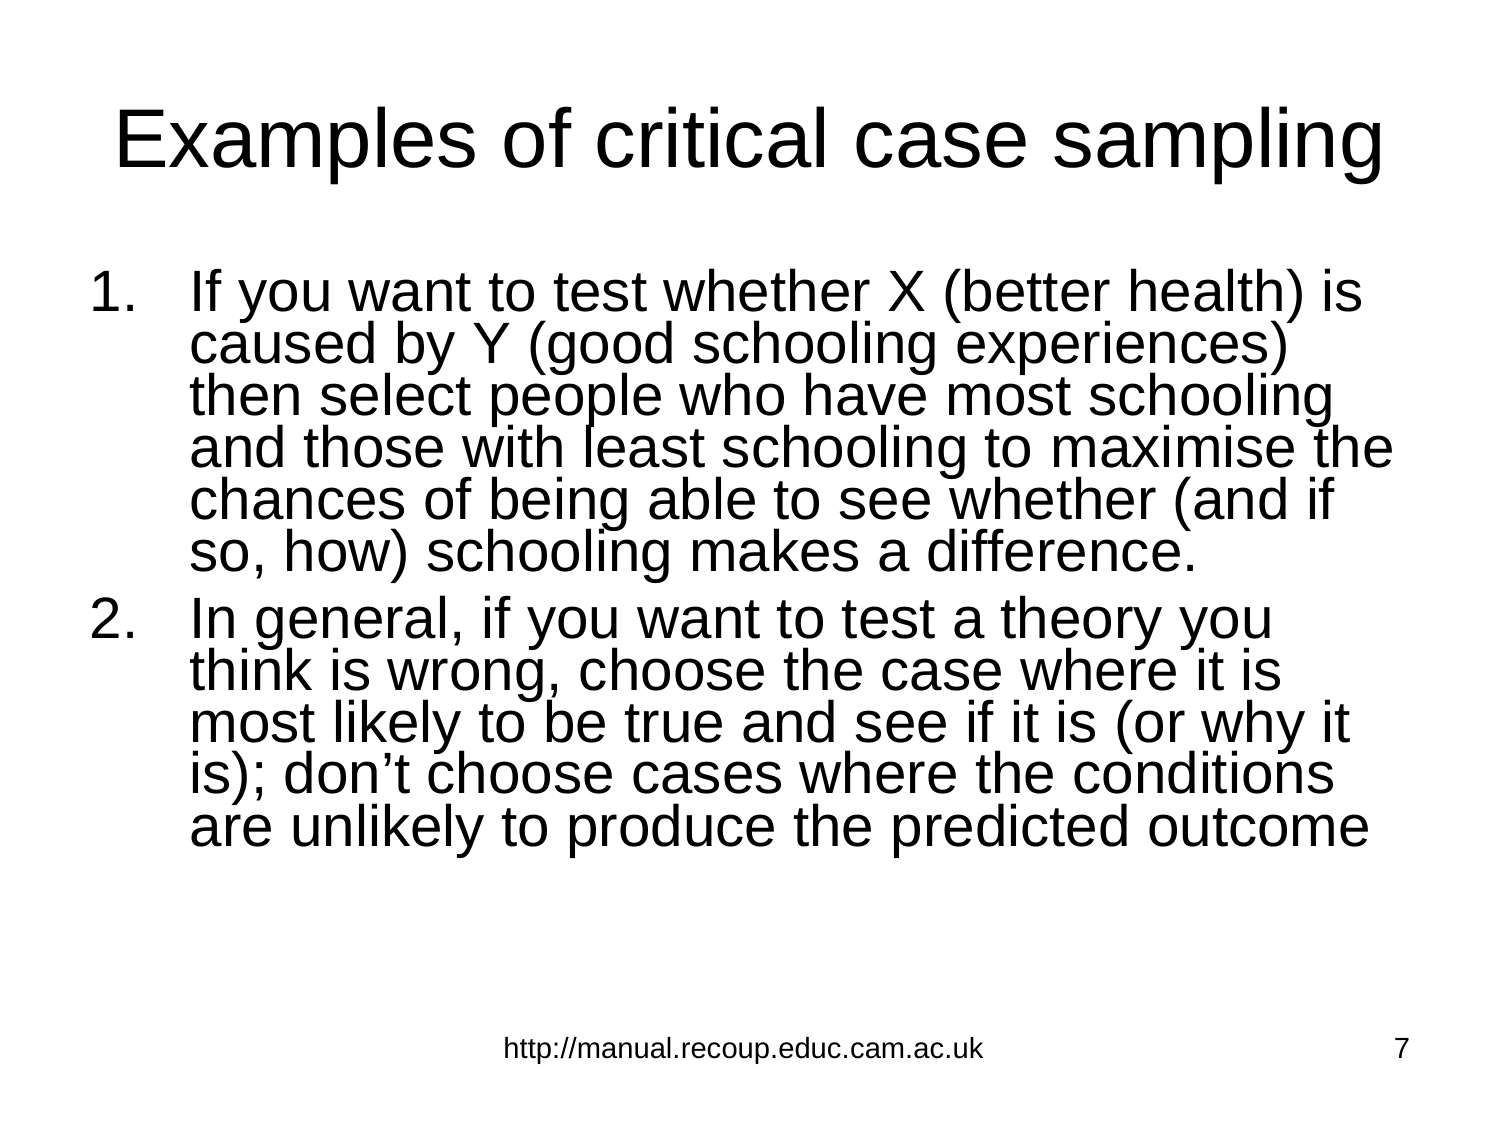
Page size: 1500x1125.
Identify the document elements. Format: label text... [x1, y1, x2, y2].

list If you want to test whether X (better health) is caused by Y (good schooling experiences) then select people who have most schooling and those with least schooling to maximise the chances of being able to see whether (and if so, how) schooling makes a difference. In general, if you want to test a theory you think is wrong, choose the case where it is most likely to be true and see if it is (or why it is); don’t choose cases where the conditions are unlikely to produce the predicted outcome [75, 262, 1426, 1006]
title Examples of critical case sampling [75, 45, 1426, 233]
